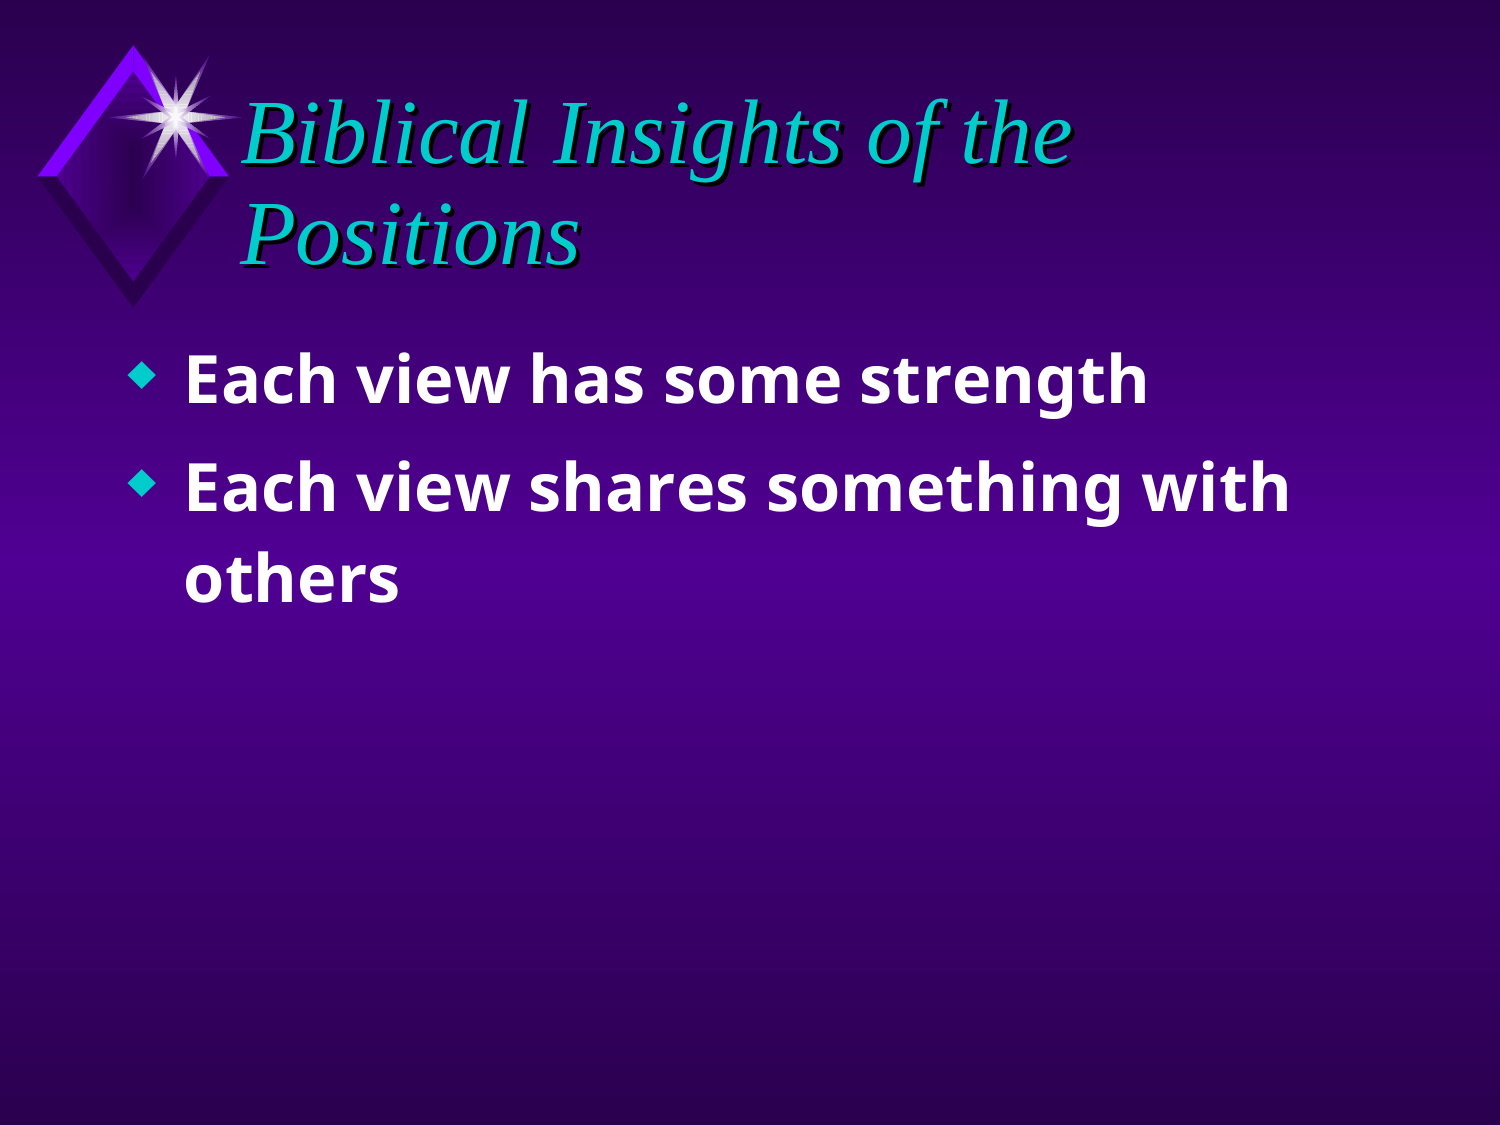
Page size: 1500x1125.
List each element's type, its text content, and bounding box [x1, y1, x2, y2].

title Biblical Insights of the Positions [224, 73, 1388, 293]
list Each view has some strength Each view shares something with others [112, 324, 1388, 1001]
